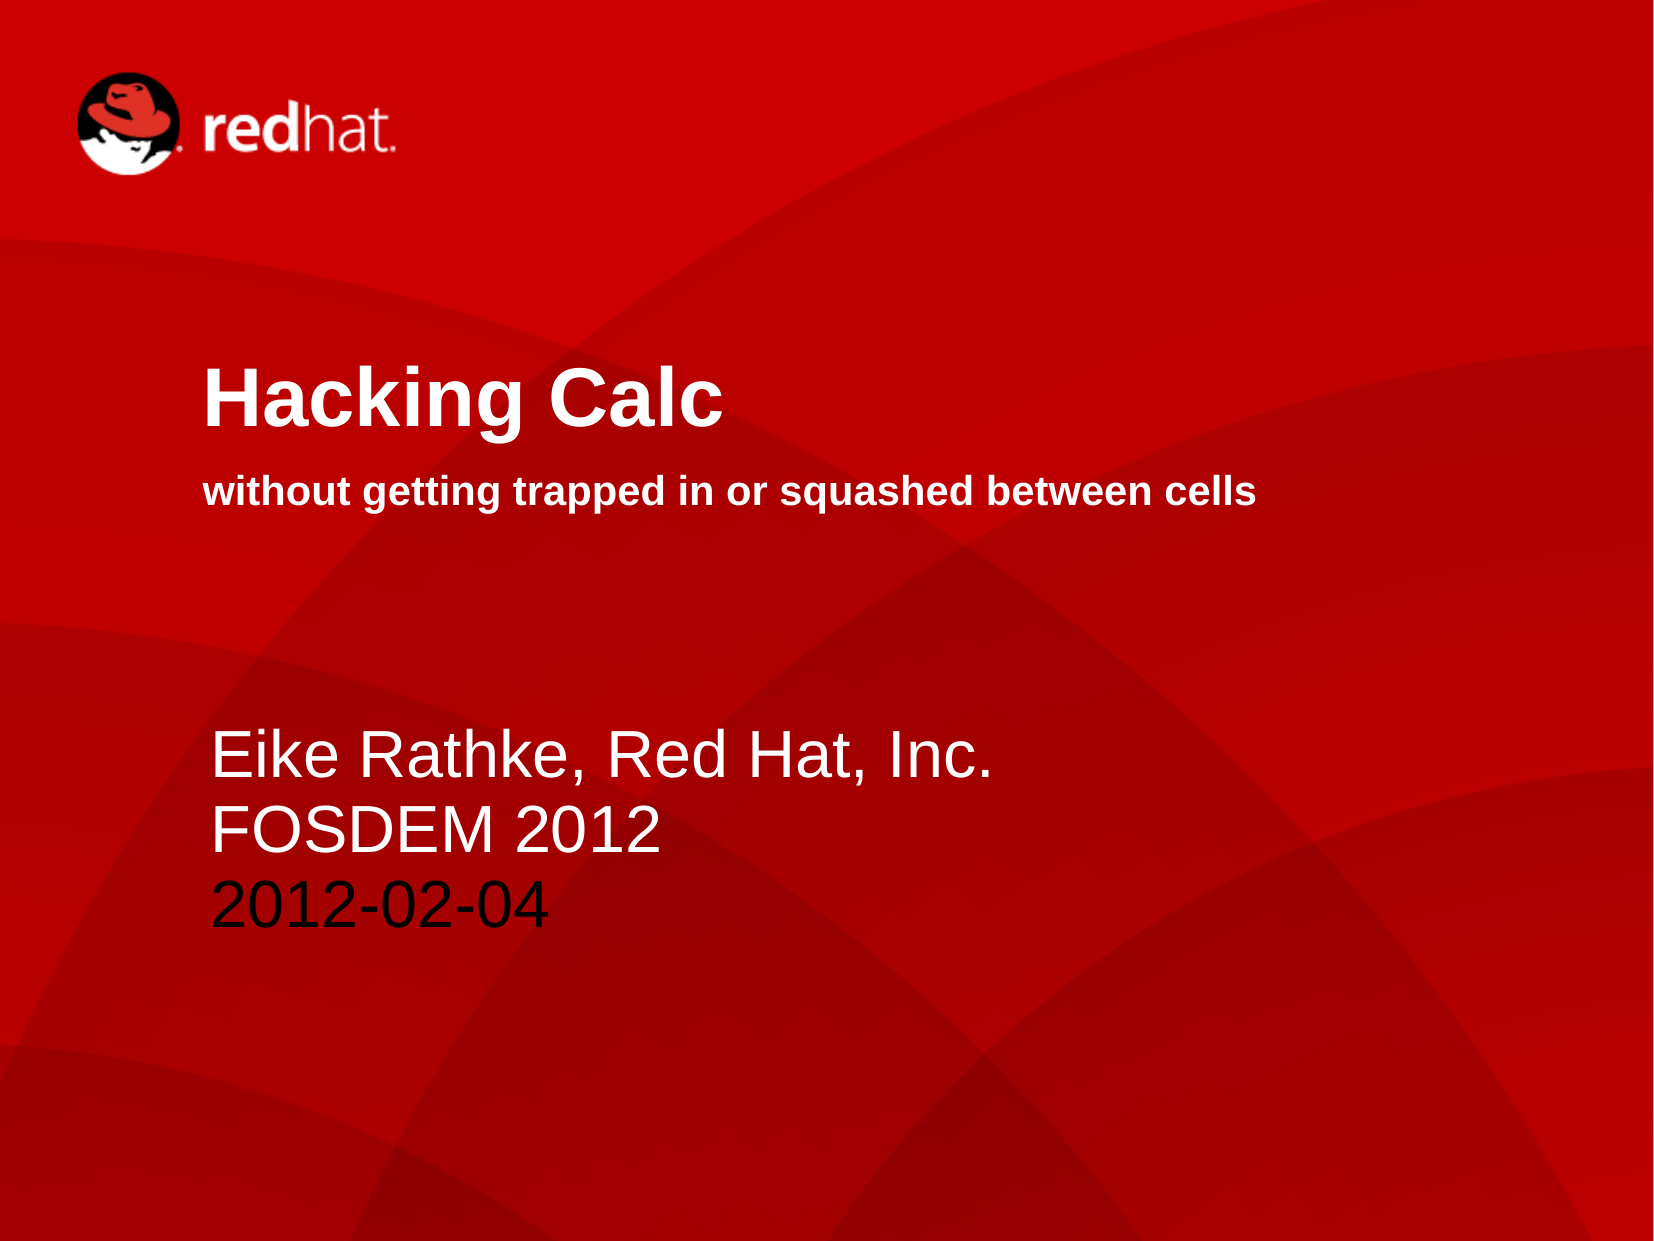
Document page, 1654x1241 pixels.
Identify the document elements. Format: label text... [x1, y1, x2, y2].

text_box Hacking Calc without getting trapped in or squashed between cells [187, 297, 1426, 476]
text_box Eike Rathke, Red Hat, Inc. FOSDEM 2012 2012-02-04 [195, 672, 1388, 912]
picture [0, 0, 1654, 1241]
